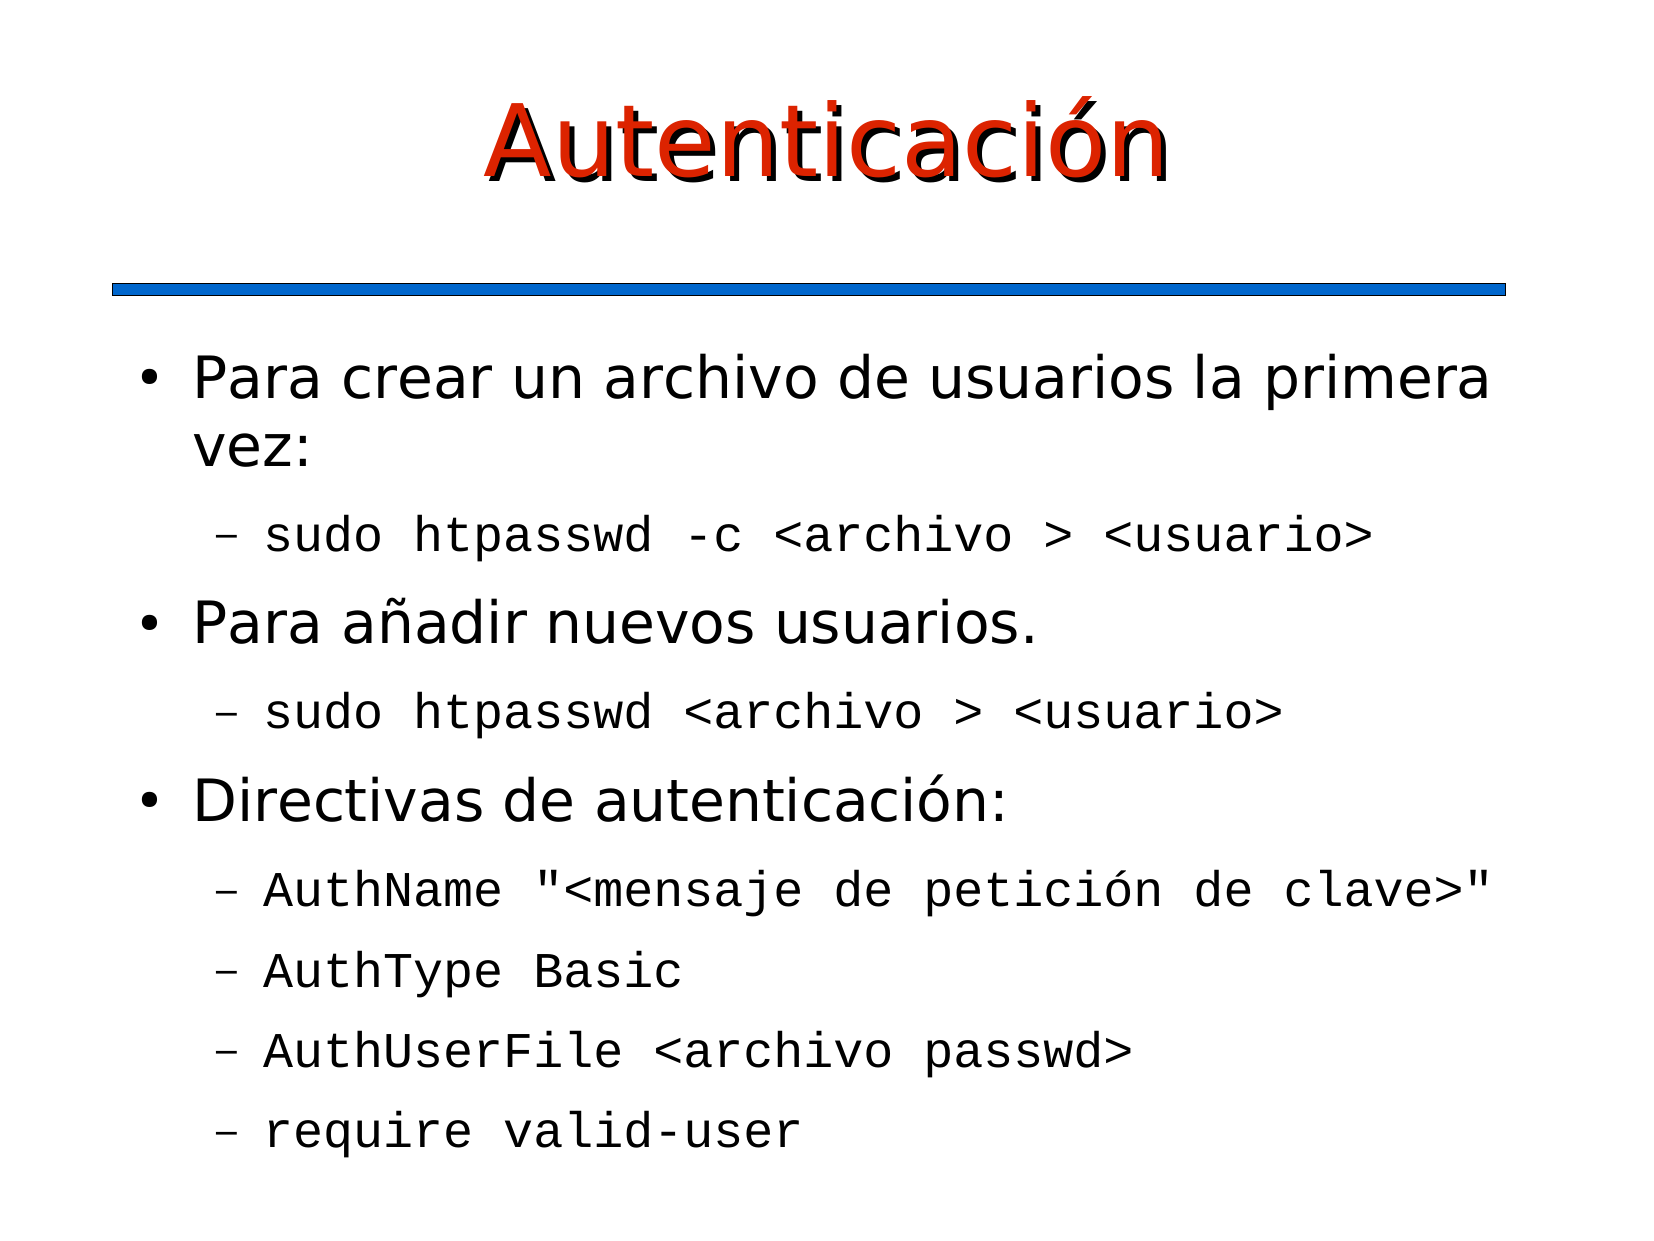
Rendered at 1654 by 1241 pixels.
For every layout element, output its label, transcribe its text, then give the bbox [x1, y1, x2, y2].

title Autenticación [121, 37, 1534, 246]
list Para crear un archivo de usuarios la primera vez: sudo htpasswd -c <archivo > <usuario> Para añadir nuevos usuarios. sudo htpasswd <archivo > <usuario> Directivas de autenticación: AuthName "<mensaje de petición de clave>" AuthType Basic AuthUserFile <archivo passwd> require valid-user [121, 344, 1534, 1163]
